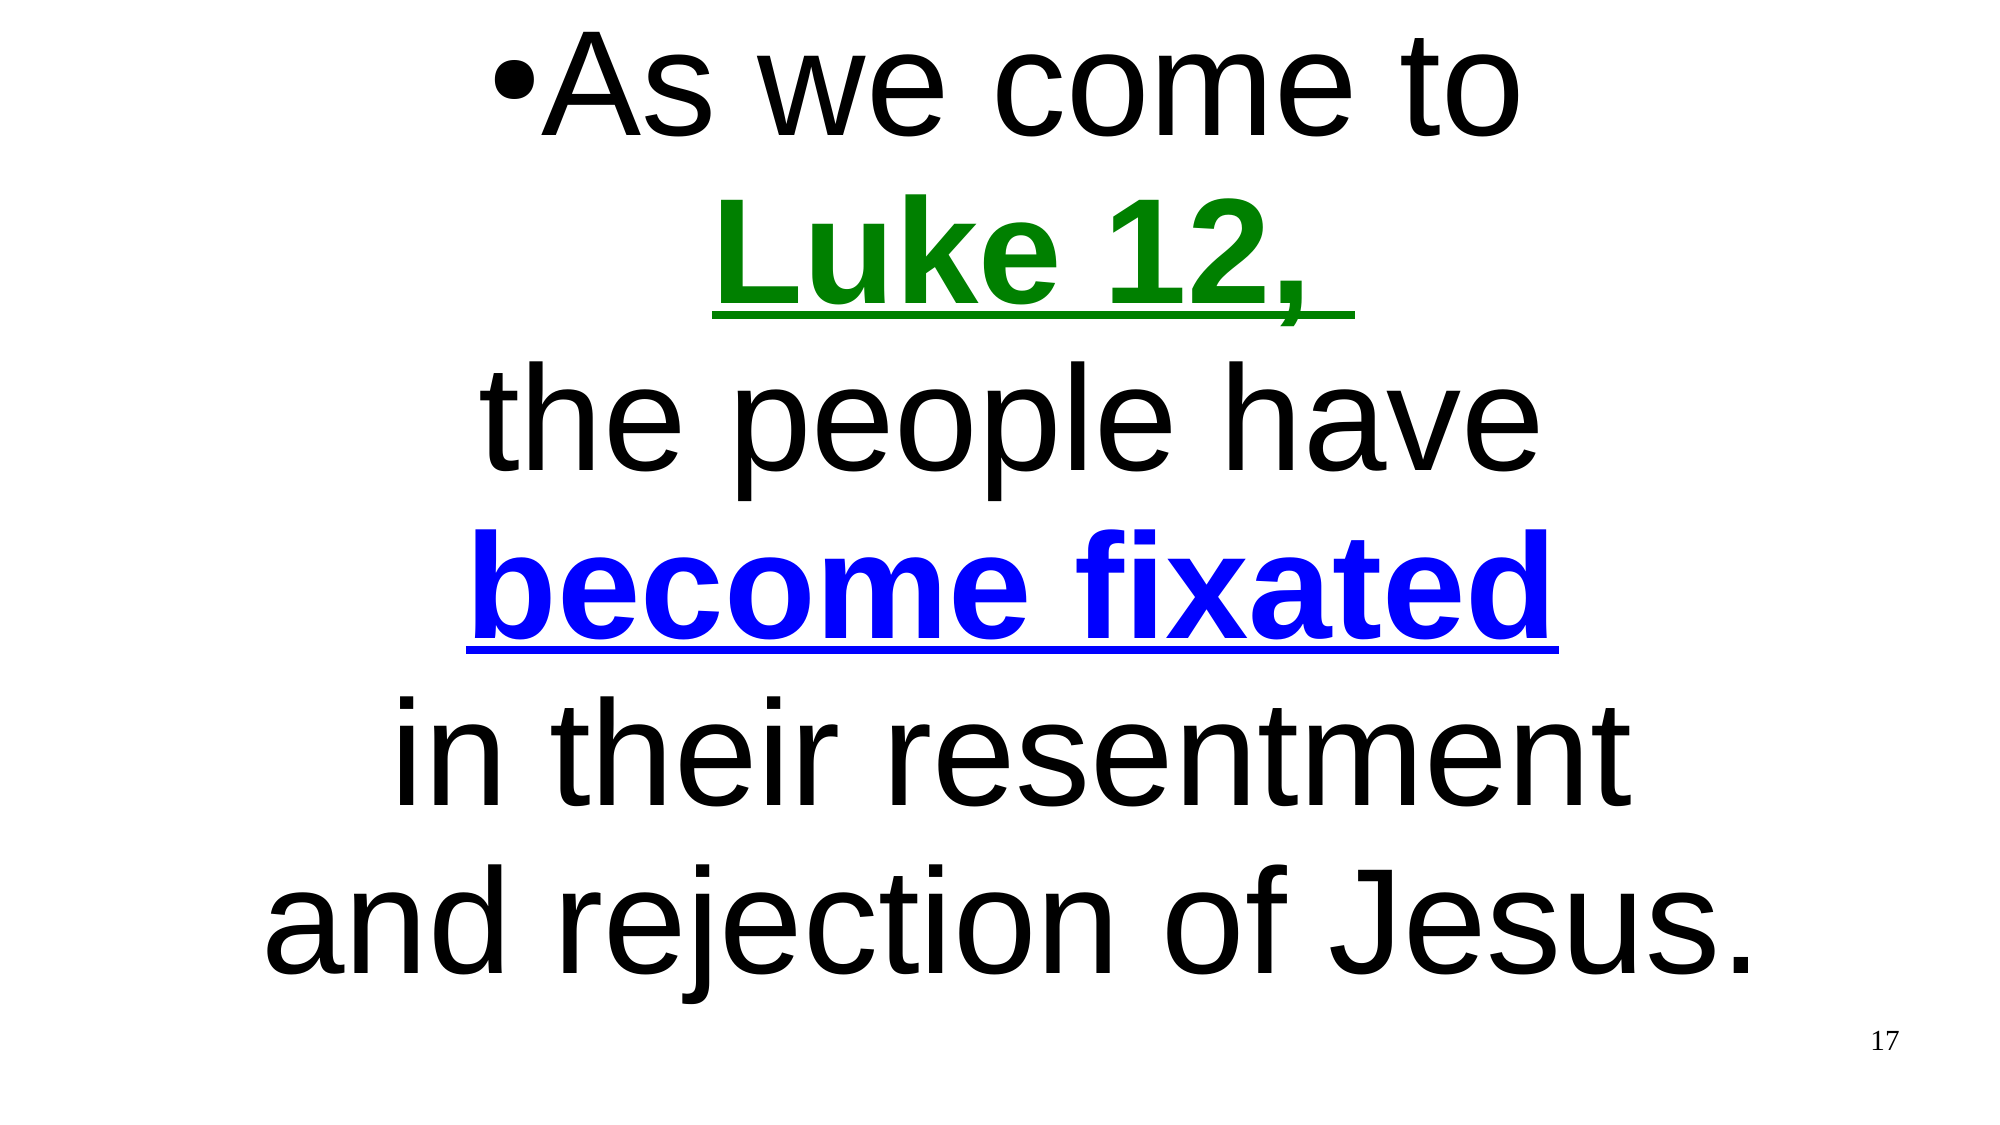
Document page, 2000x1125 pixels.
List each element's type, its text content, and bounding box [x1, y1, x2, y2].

list As we come to Luke 12, the people have become fixated in their resentment and rejection of Jesus. [0, 0, 1996, 1123]
